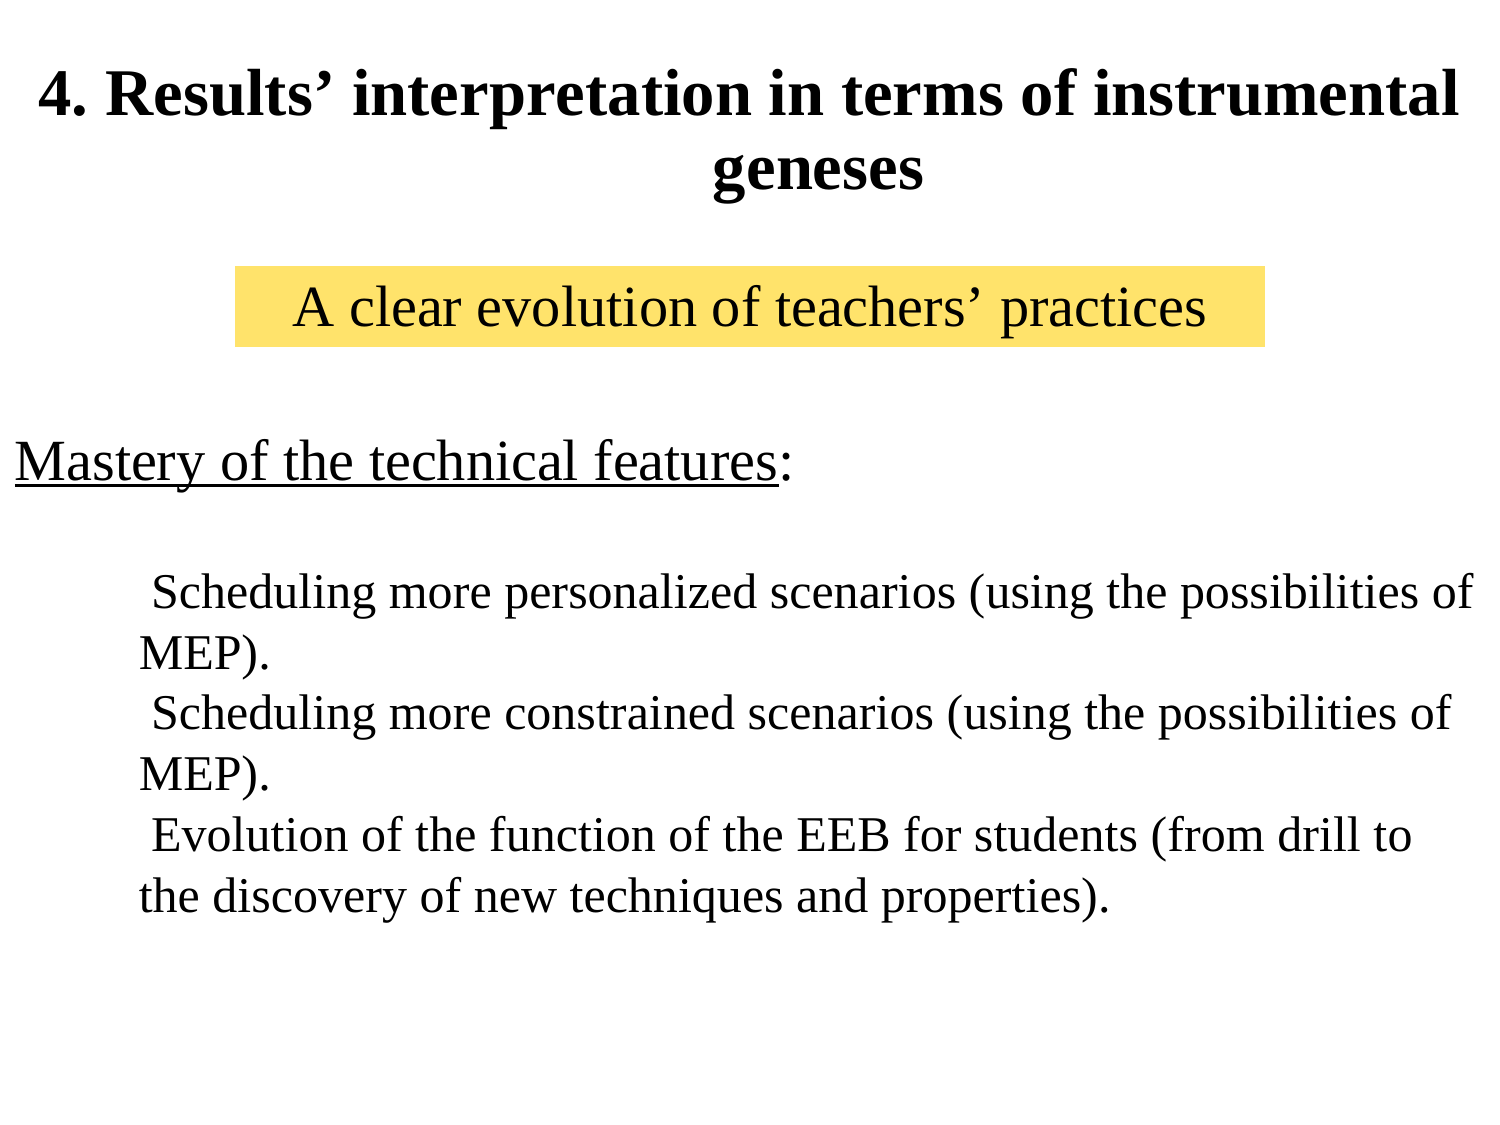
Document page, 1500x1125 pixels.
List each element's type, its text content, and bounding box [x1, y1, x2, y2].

text_box A clear evolution of teachers’ practices [236, 266, 1264, 347]
text_box Mastery of the technical features: [0, 420, 1500, 501]
title 4. Results’ interpretation in terms of instrumental geneses [0, 42, 1500, 218]
text_box Scheduling more personalized scenarios (using the possibilities of MEP). Scheduling more constrained scenarios (using the possibilities of MEP). Evolution of the function of the EEB for students (from drill to the discovery of new techniques and properties). [123, 550, 1500, 931]
